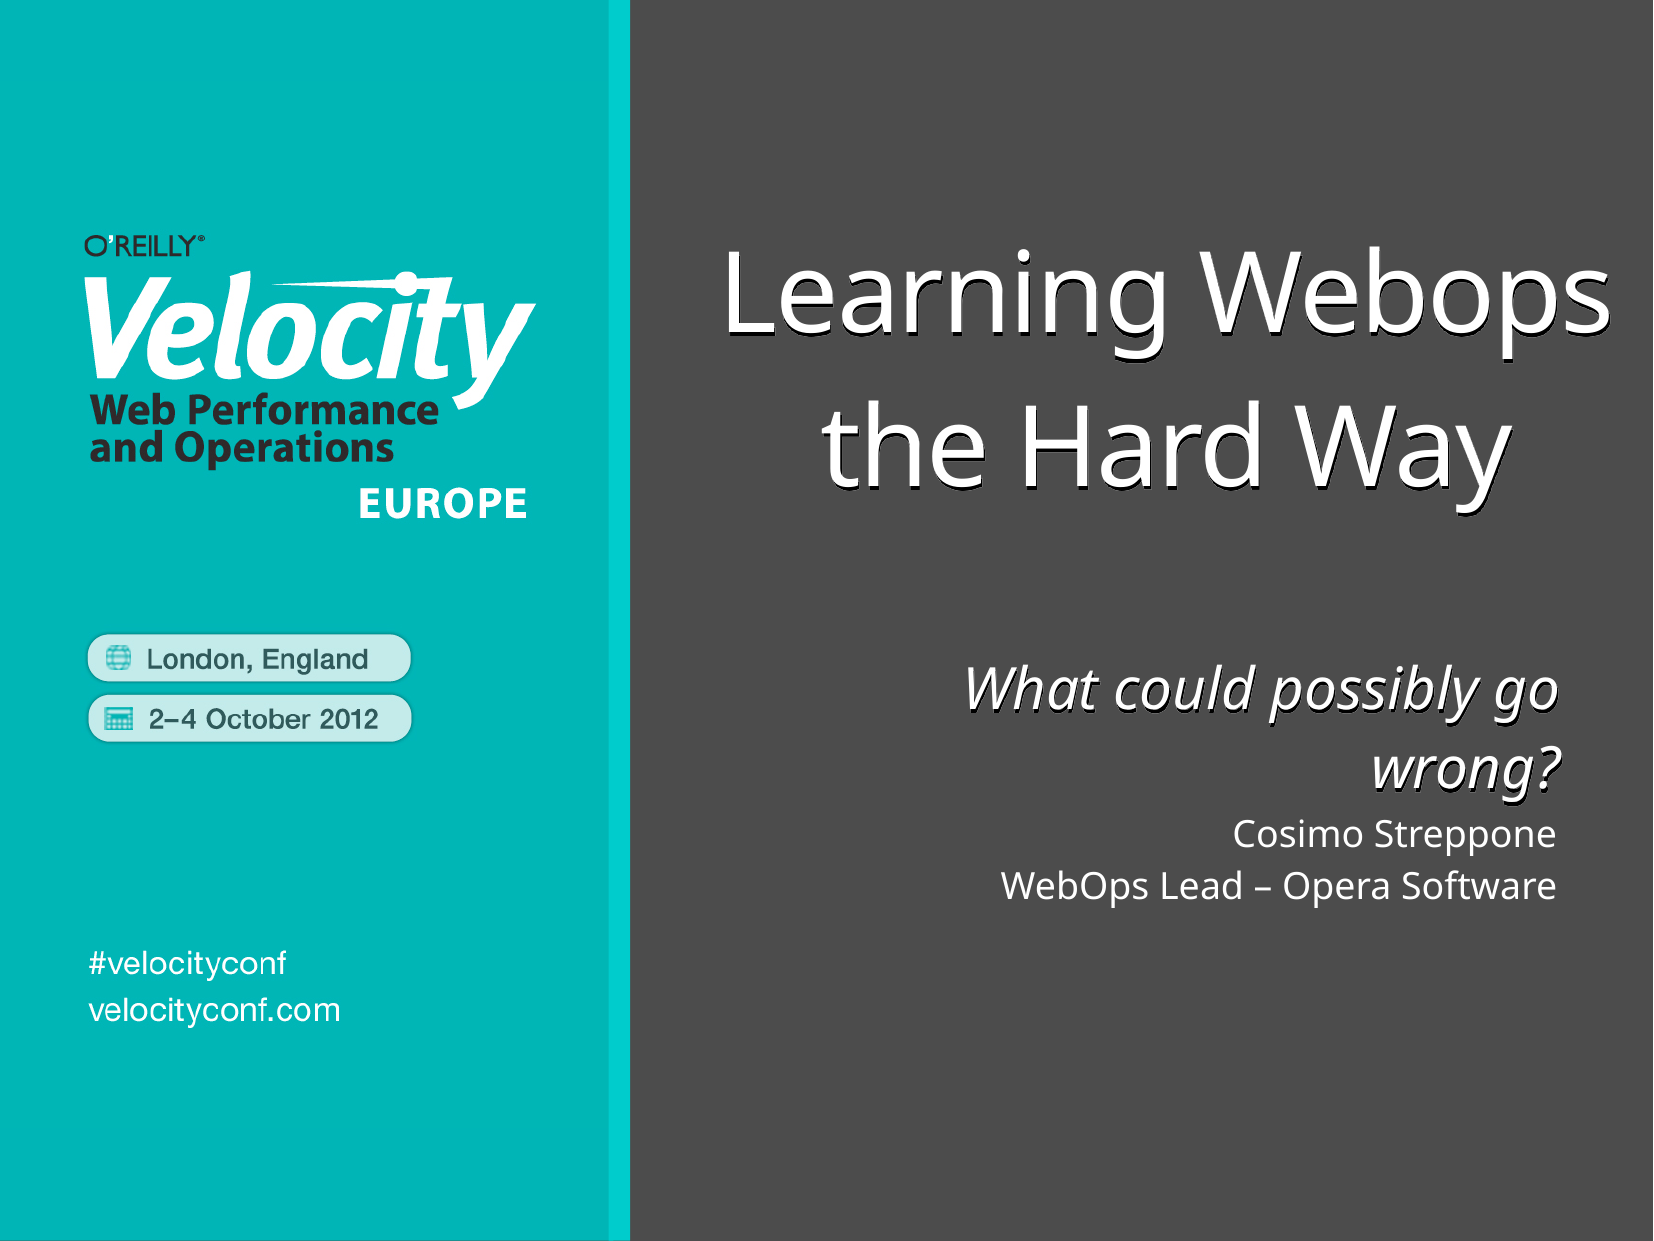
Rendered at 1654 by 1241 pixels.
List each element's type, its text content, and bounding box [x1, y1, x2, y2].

text_box What could possibly go wrong? [750, 640, 1576, 736]
title Learning Webops the Hard Way [675, 228, 1653, 504]
picture [0, 81, 608, 1128]
text_box Cosimo Streppone WebOps Lead – Opera Software [897, 813, 1573, 919]
